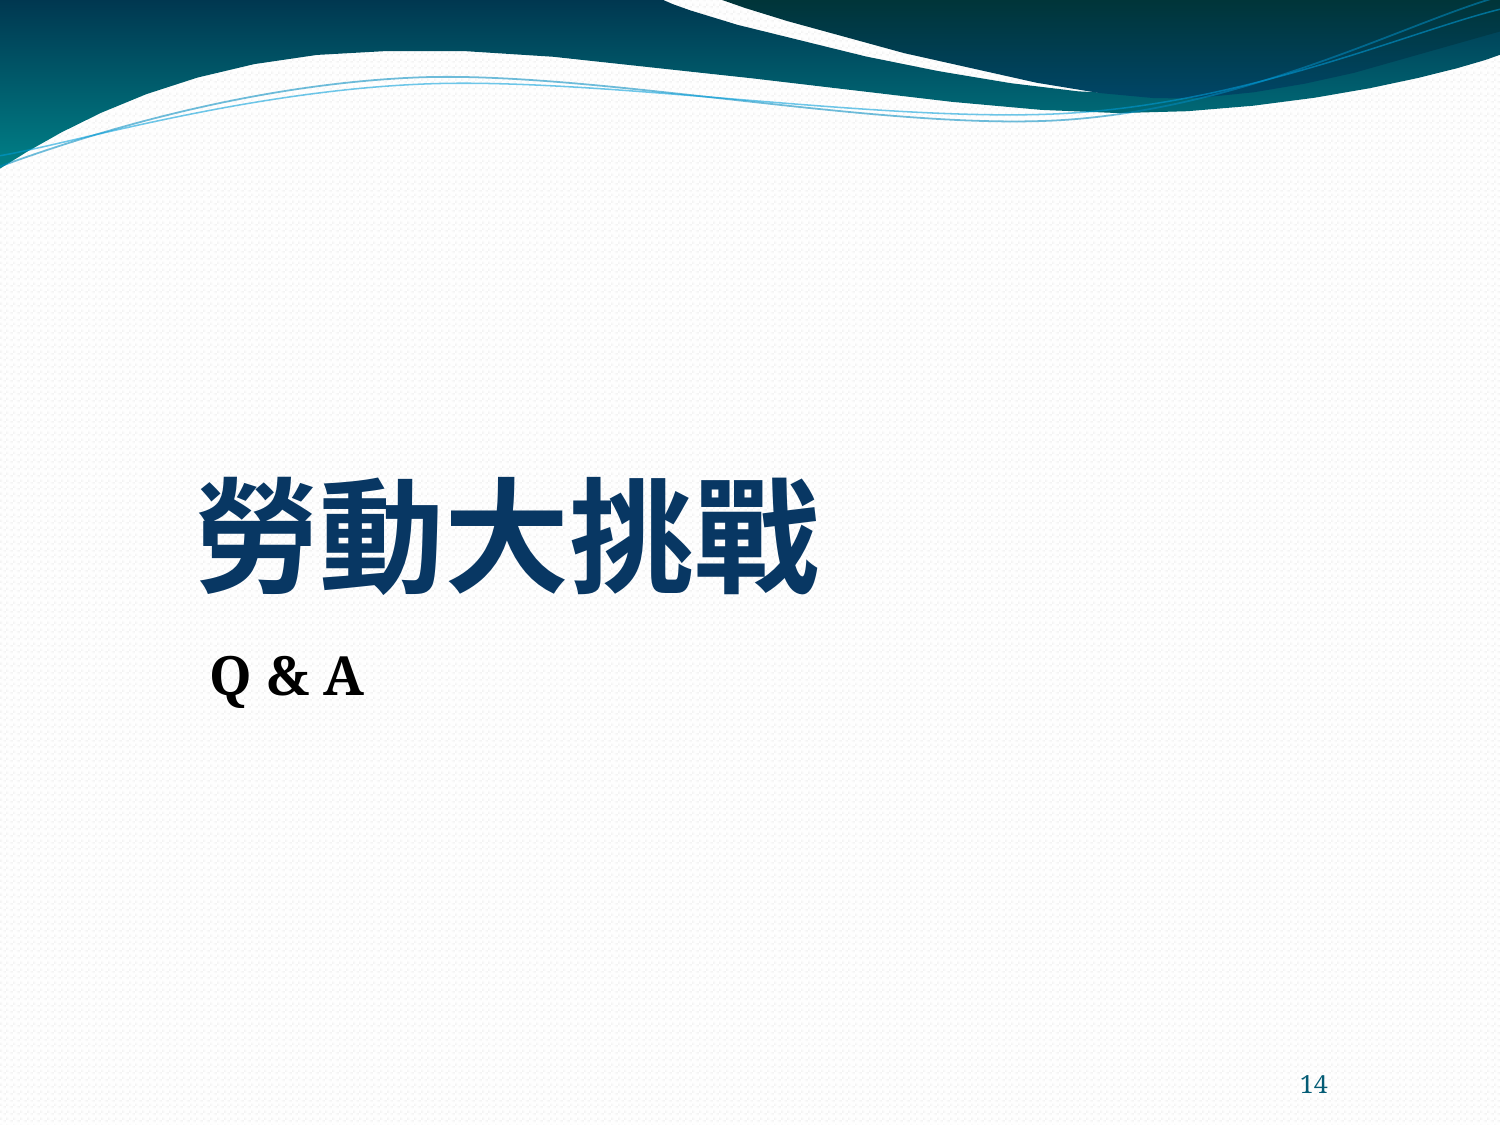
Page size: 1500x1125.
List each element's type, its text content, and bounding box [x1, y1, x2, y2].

text_box [1299, 1042, 1426, 1103]
text_box Q & A [194, 633, 1211, 865]
title 勞動大挑戰 [194, 420, 1058, 609]
